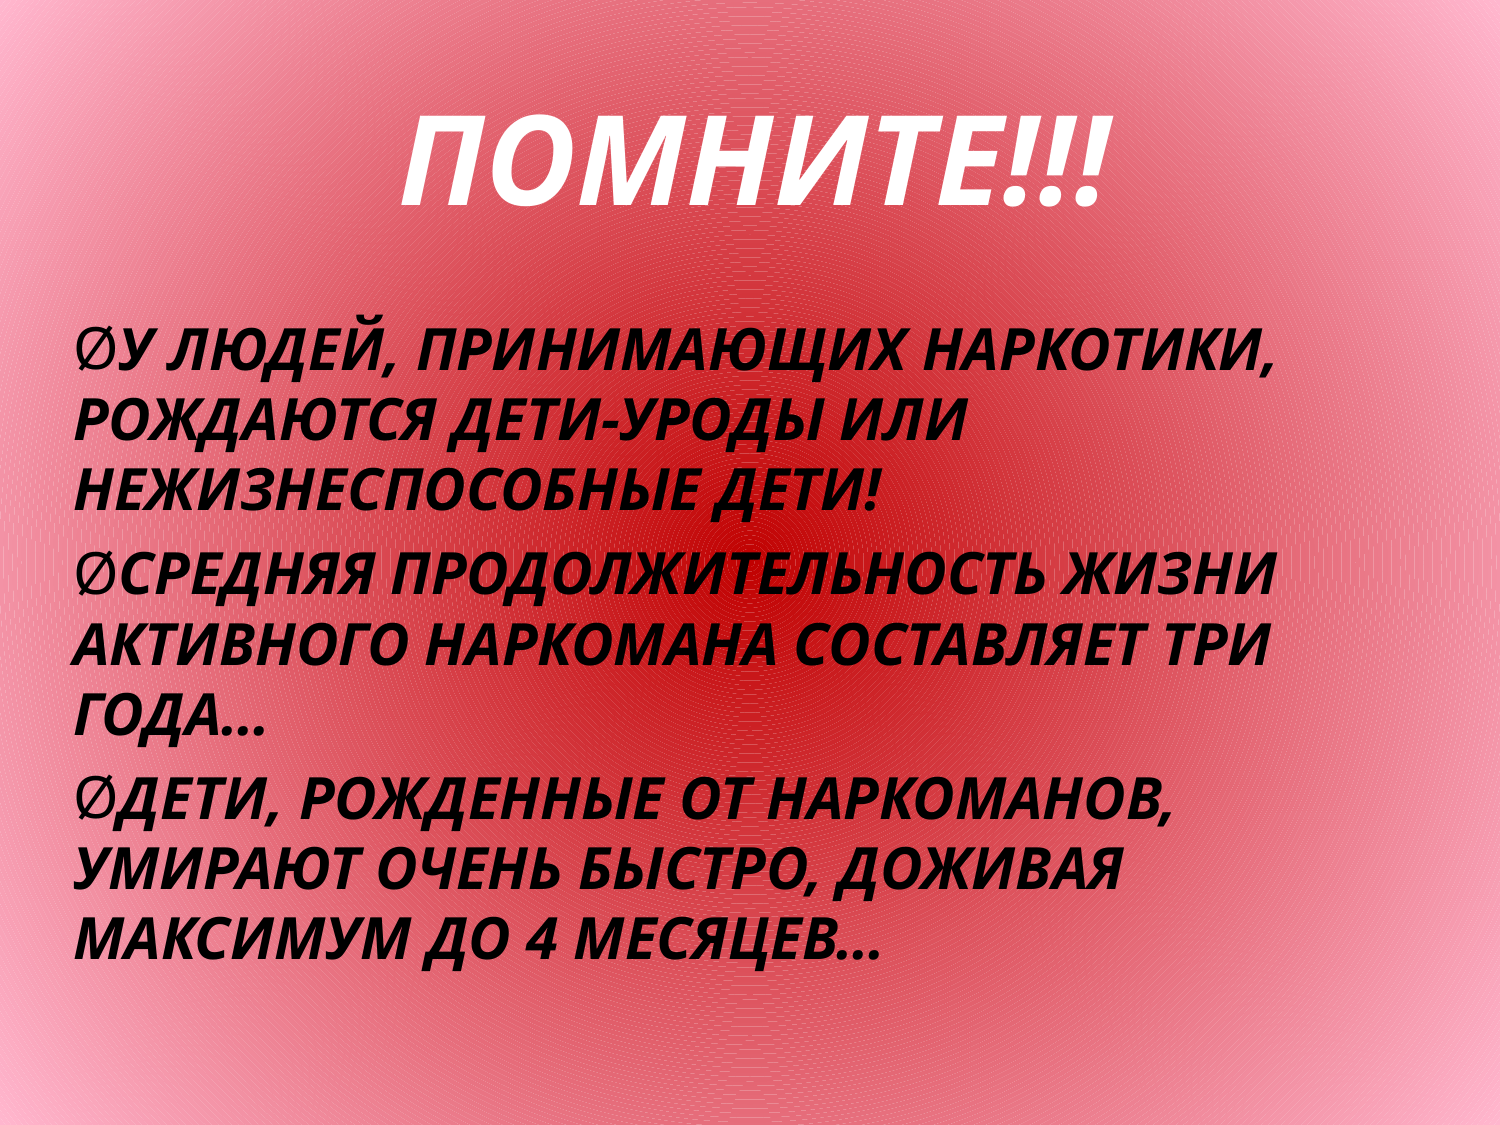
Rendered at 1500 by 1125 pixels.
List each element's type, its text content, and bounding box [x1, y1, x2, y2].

subtitle У ЛЮДЕЙ, ПРИНИМАЮЩИХ НАРКОТИКИ, РОЖДАЮТСЯ ДЕТИ-УРОДЫ ИЛИ НЕЖИЗНЕСПОСОБНЫЕ ДЕТИ! СРЕДНЯЯ ПРОДОЛЖИТЕЛЬНОСТЬ ЖИЗНИ АКТИВНОГО НАРКОМАНА СОСТАВЛЯЕТ ТРИ ГОДА… ДЕТИ, РОЖДЕННЫЕ ОТ НАРКОМАНОВ, УМИРАЮТ ОЧЕНЬ БЫСТРО, ДОЖИВАЯ МАКСИМУМ ДО 4 МЕСЯЦЕВ… [58, 304, 1454, 1067]
title ПОМНИТЕ!!! [117, 35, 1393, 277]
